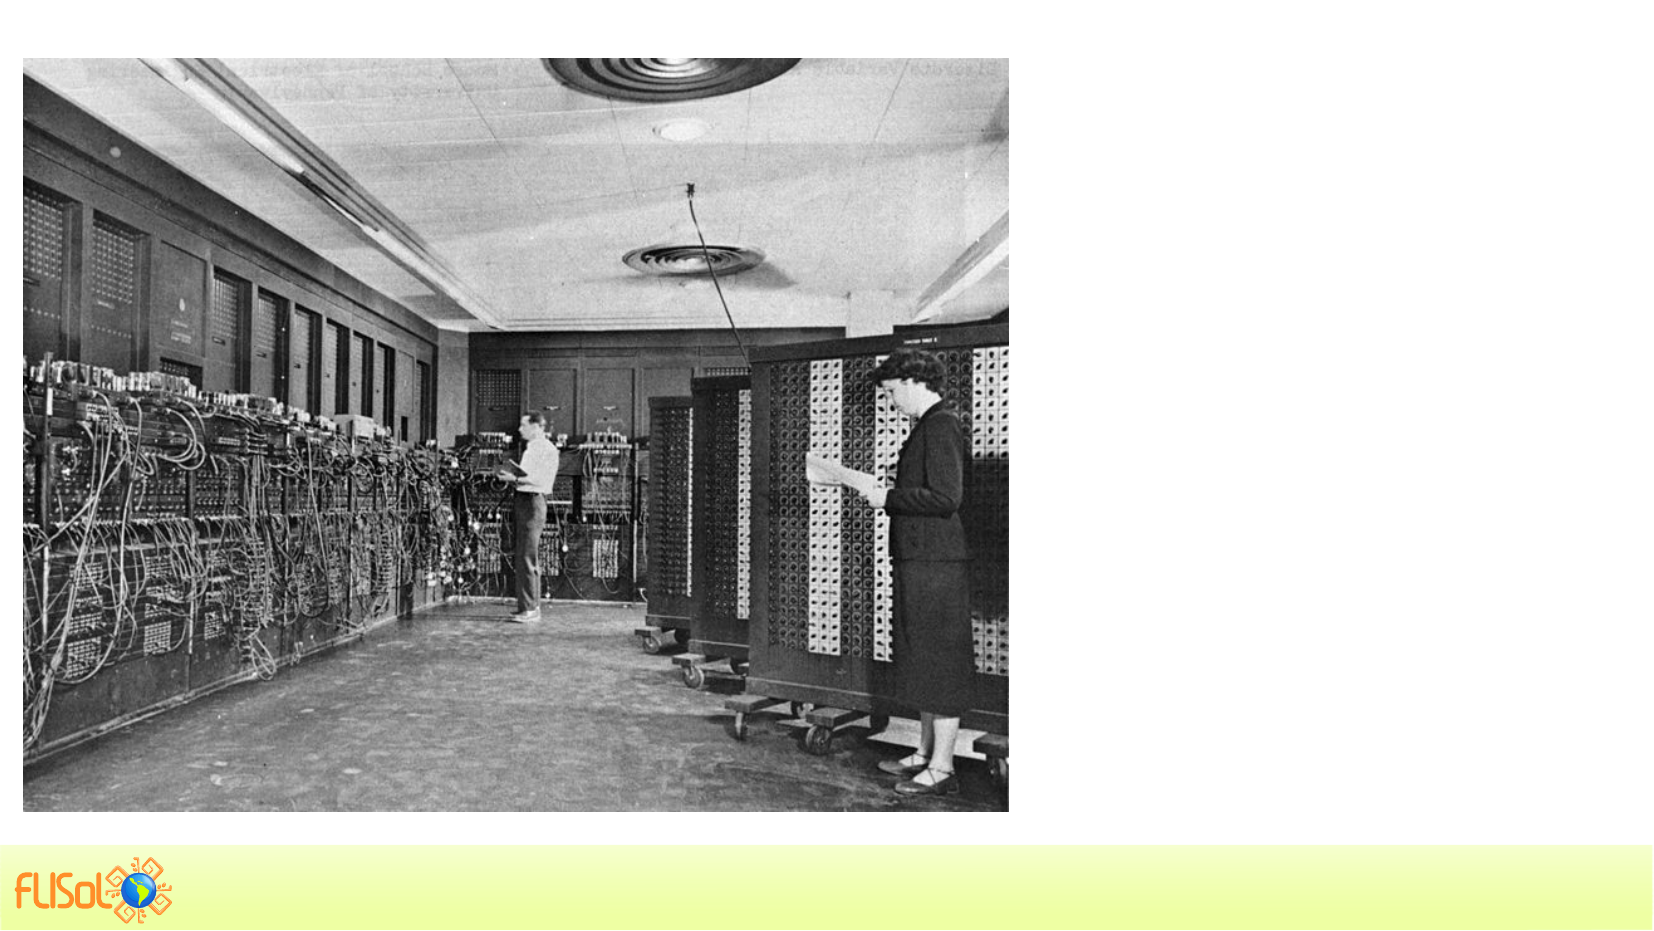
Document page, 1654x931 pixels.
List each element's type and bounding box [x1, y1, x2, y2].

text_box [0, 844, 1654, 931]
picture [23, 58, 1009, 812]
